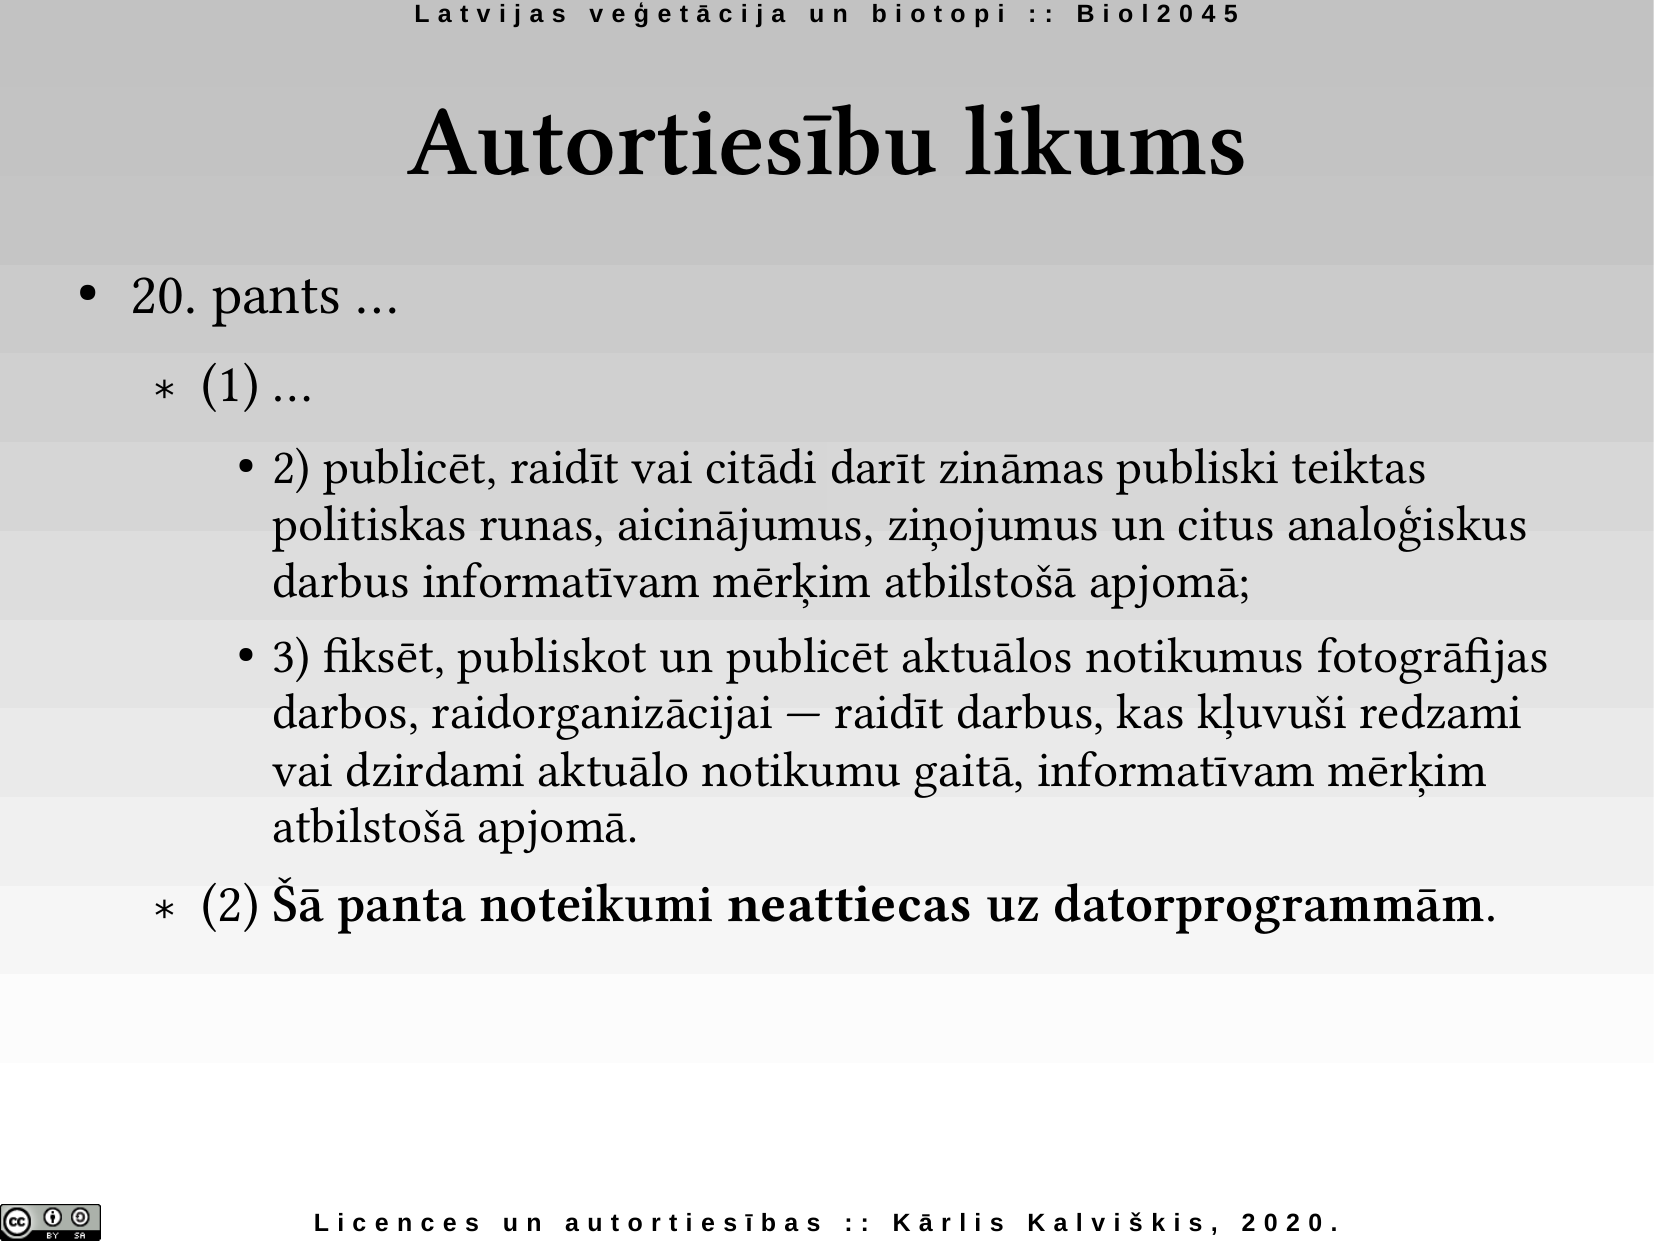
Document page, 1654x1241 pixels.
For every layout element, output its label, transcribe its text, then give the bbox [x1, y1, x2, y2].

title Autortiesību likums [59, 37, 1596, 246]
picture [0, 0, 1654, 1241]
list 20. pants ... (1) ... 2) publicēt, raidīt vai citādi darīt zināmas publiski teiktas politiskas runas, aicinājumus, ziņojumus un citus analoģiskus darbus informatīvam mērķim atbilstošā apjomā; 3) fiksēt, publiskot un publicēt aktuālos notikumus fotogrāfijas darbos, raidorganizācijai — raidīt darbus, kas kļuvuši redzami vai dzirdami aktuālo notikumu gaitā, informatīvam mērķim atbilstošā apjomā. (2) Šā panta noteikumi neattiecas uz datorprogrammām. [59, 261, 1596, 935]
